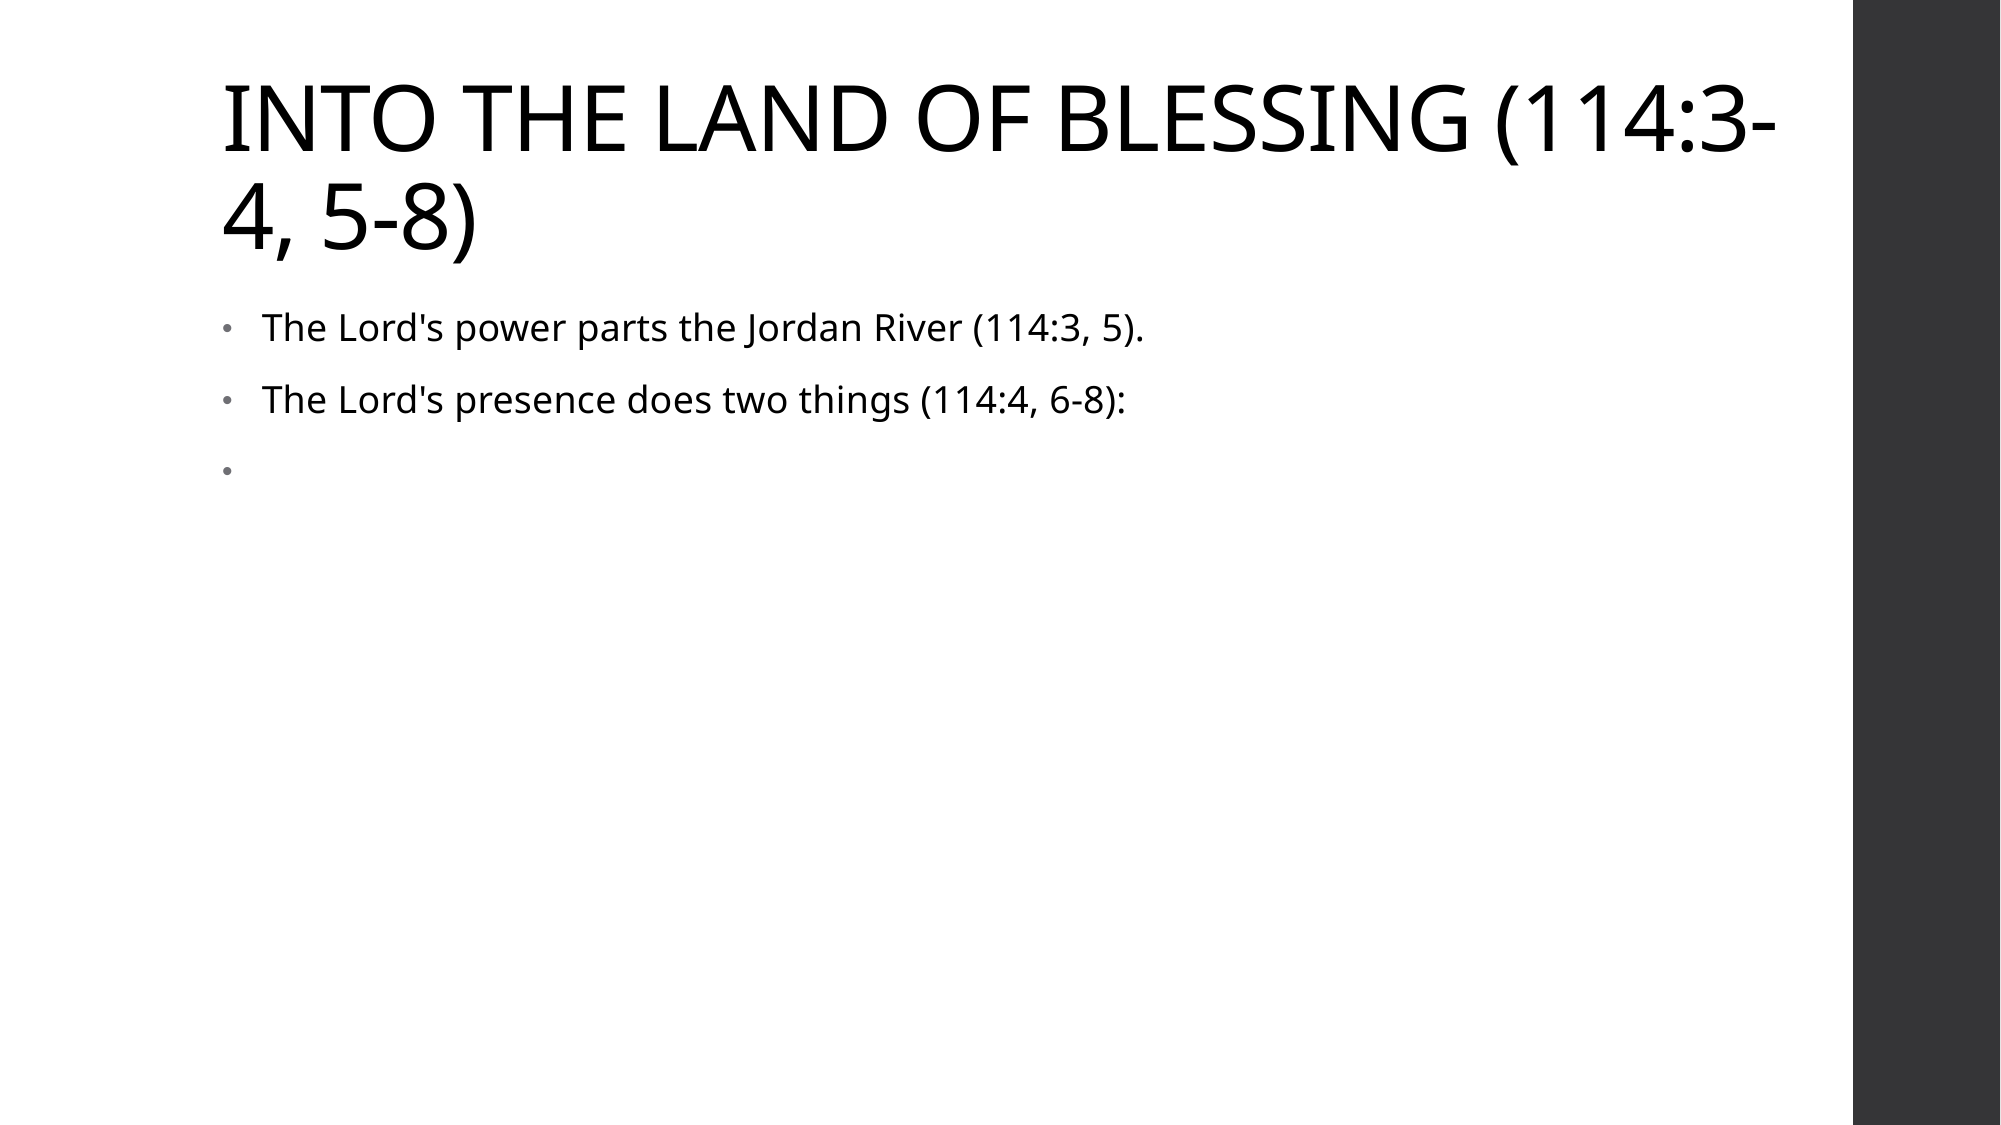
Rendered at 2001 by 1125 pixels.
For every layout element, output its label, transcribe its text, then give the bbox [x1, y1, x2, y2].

list The Lord's power parts the Jordan River (114:3, 5). The Lord's presence does two things (114:4, 6-8): [206, 299, 1617, 1014]
title INTO THE LAND OF BLESSING (114:3-4, 5-8) [206, 60, 1797, 278]
